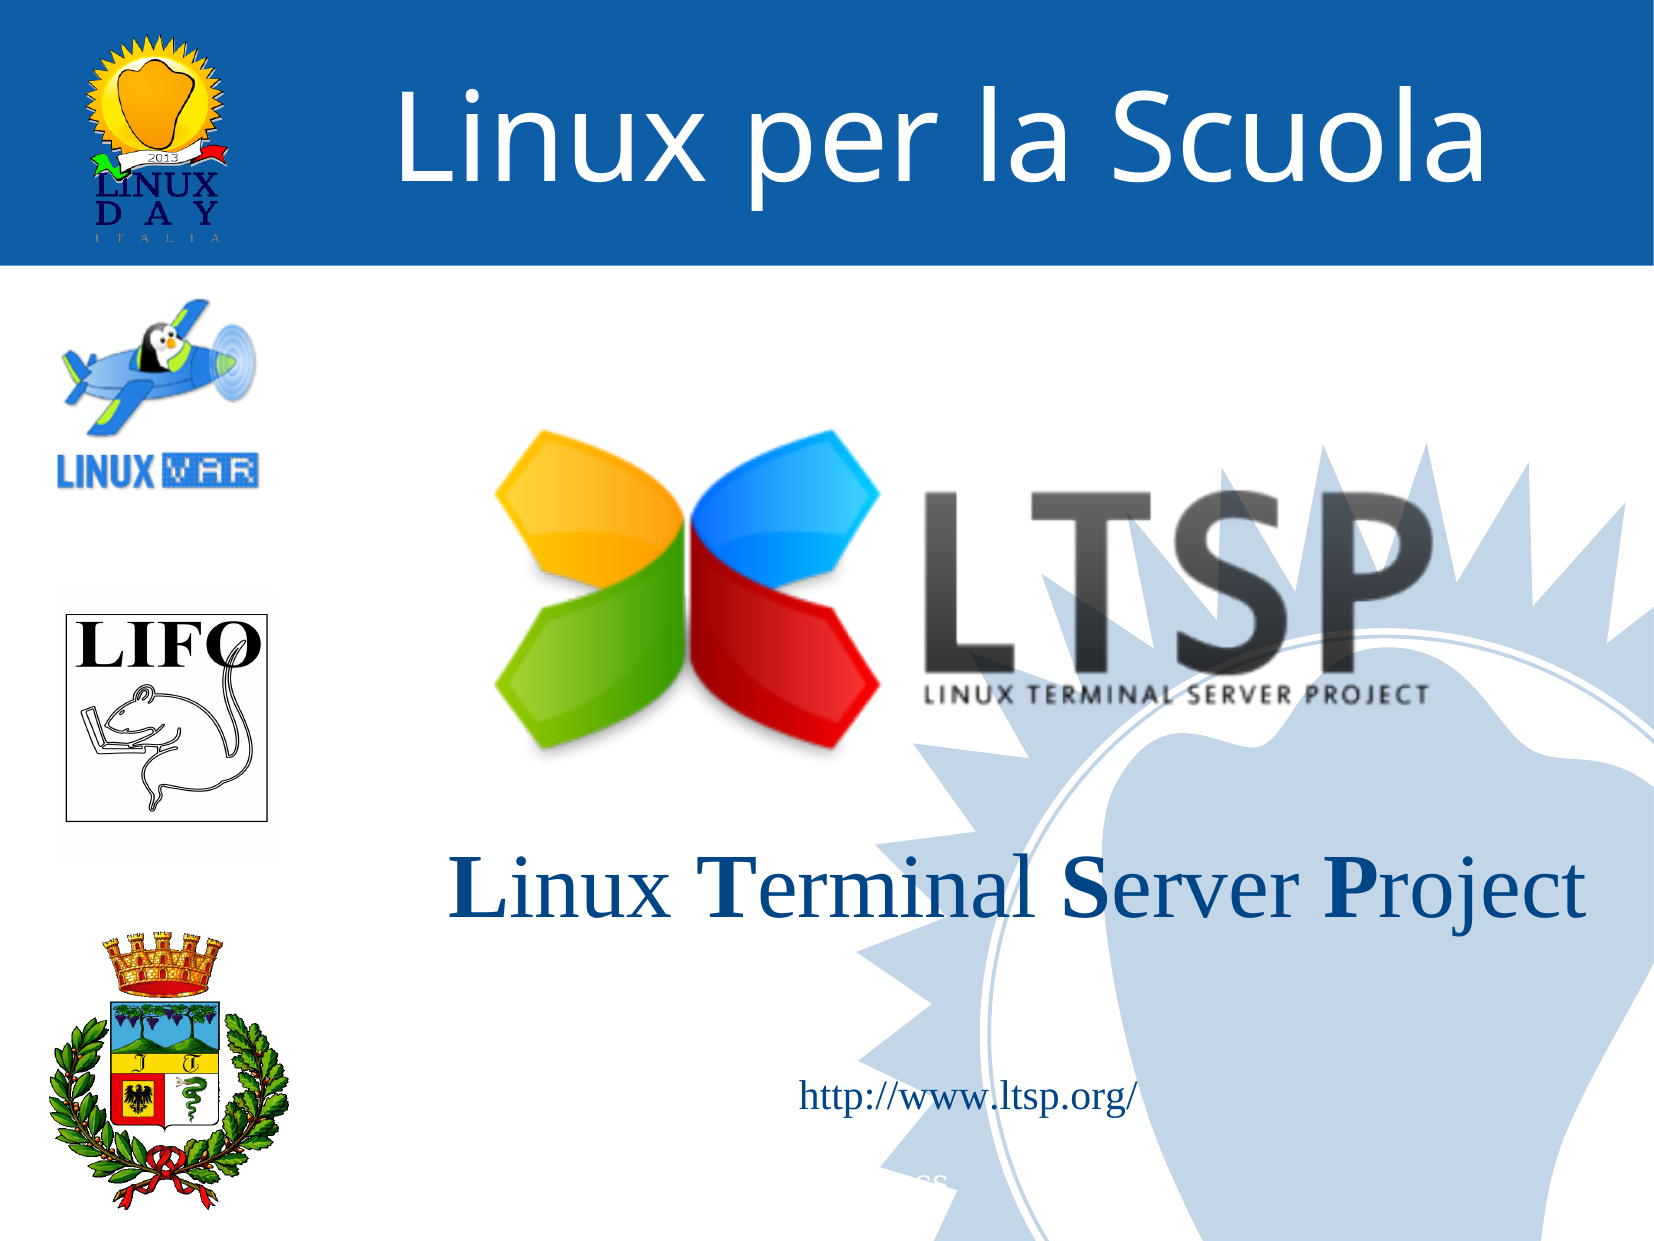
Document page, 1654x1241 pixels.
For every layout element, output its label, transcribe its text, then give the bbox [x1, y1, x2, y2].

text_box http://www.ltsp.org/ [782, 1072, 1155, 1119]
text_box Relatore: Ross [412, 1162, 1242, 1201]
picture [48, 931, 289, 1210]
text_box Linux Terminal Server Project [429, 835, 1608, 1015]
picture [76, 13, 237, 262]
picture [484, 404, 1454, 782]
text_box Linux per la Scuola [283, 47, 1600, 273]
picture [54, 586, 279, 865]
picture [56, 284, 263, 508]
